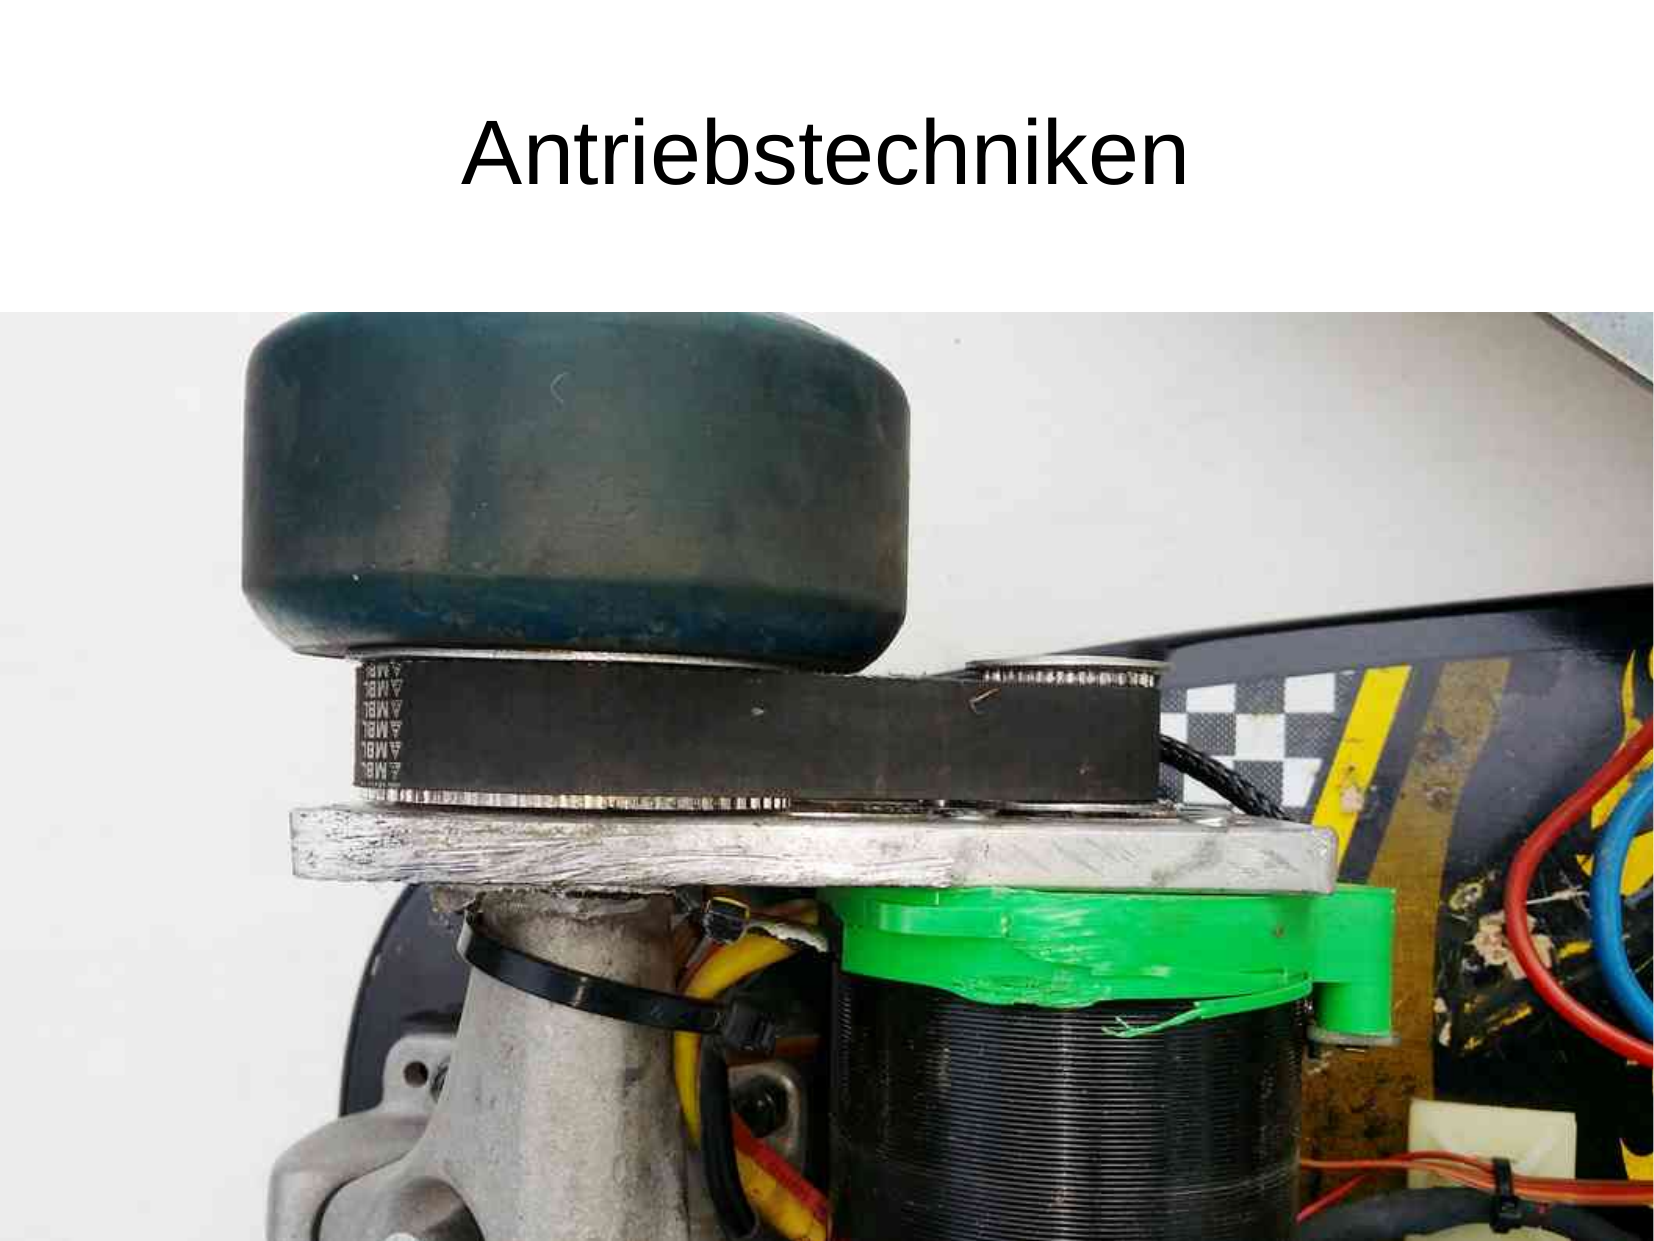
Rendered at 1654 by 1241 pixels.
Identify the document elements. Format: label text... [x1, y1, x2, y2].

picture [0, 312, 1654, 1241]
title Antriebstechniken [82, 49, 1571, 257]
